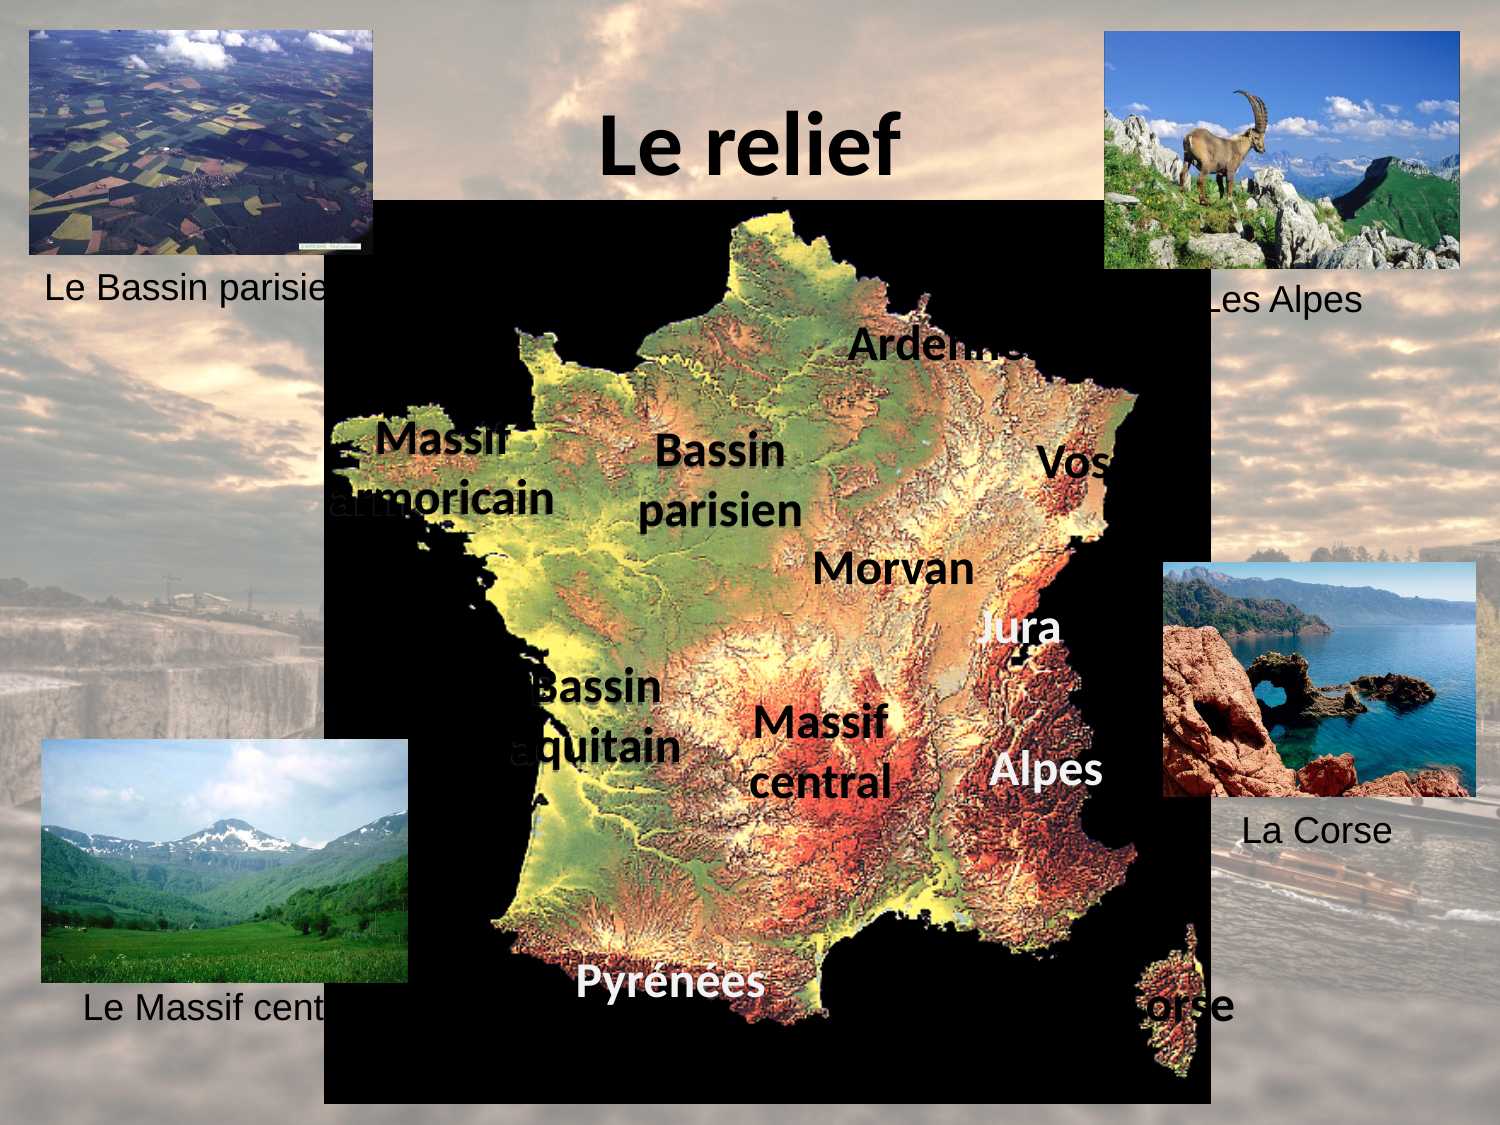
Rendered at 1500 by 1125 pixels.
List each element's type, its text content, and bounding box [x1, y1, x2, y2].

text_box Alpes [974, 727, 1123, 803]
text_box Pyrénées [560, 940, 786, 1016]
text_box Massif armoricain [312, 397, 573, 532]
text_box Massif central [726, 680, 916, 816]
text_box Bassin parisien [620, 408, 821, 544]
text_box Le Bassin parisien [29, 255, 373, 316]
text_box Morvan [797, 527, 998, 602]
text_box Le Massif central [41, 976, 408, 1036]
title Le relief [373, 45, 1104, 200]
text_box La Corse [1163, 798, 1471, 859]
text_box Bassin aquitain [490, 645, 703, 781]
picture [0, 0, 1500, 1125]
text_box Les Alpes [1104, 267, 1459, 327]
text_box Jura [962, 586, 1093, 661]
text_box Ardennes [832, 302, 1081, 378]
text_box Vosges [1021, 420, 1199, 496]
text_box Corse [1104, 964, 1258, 1039]
